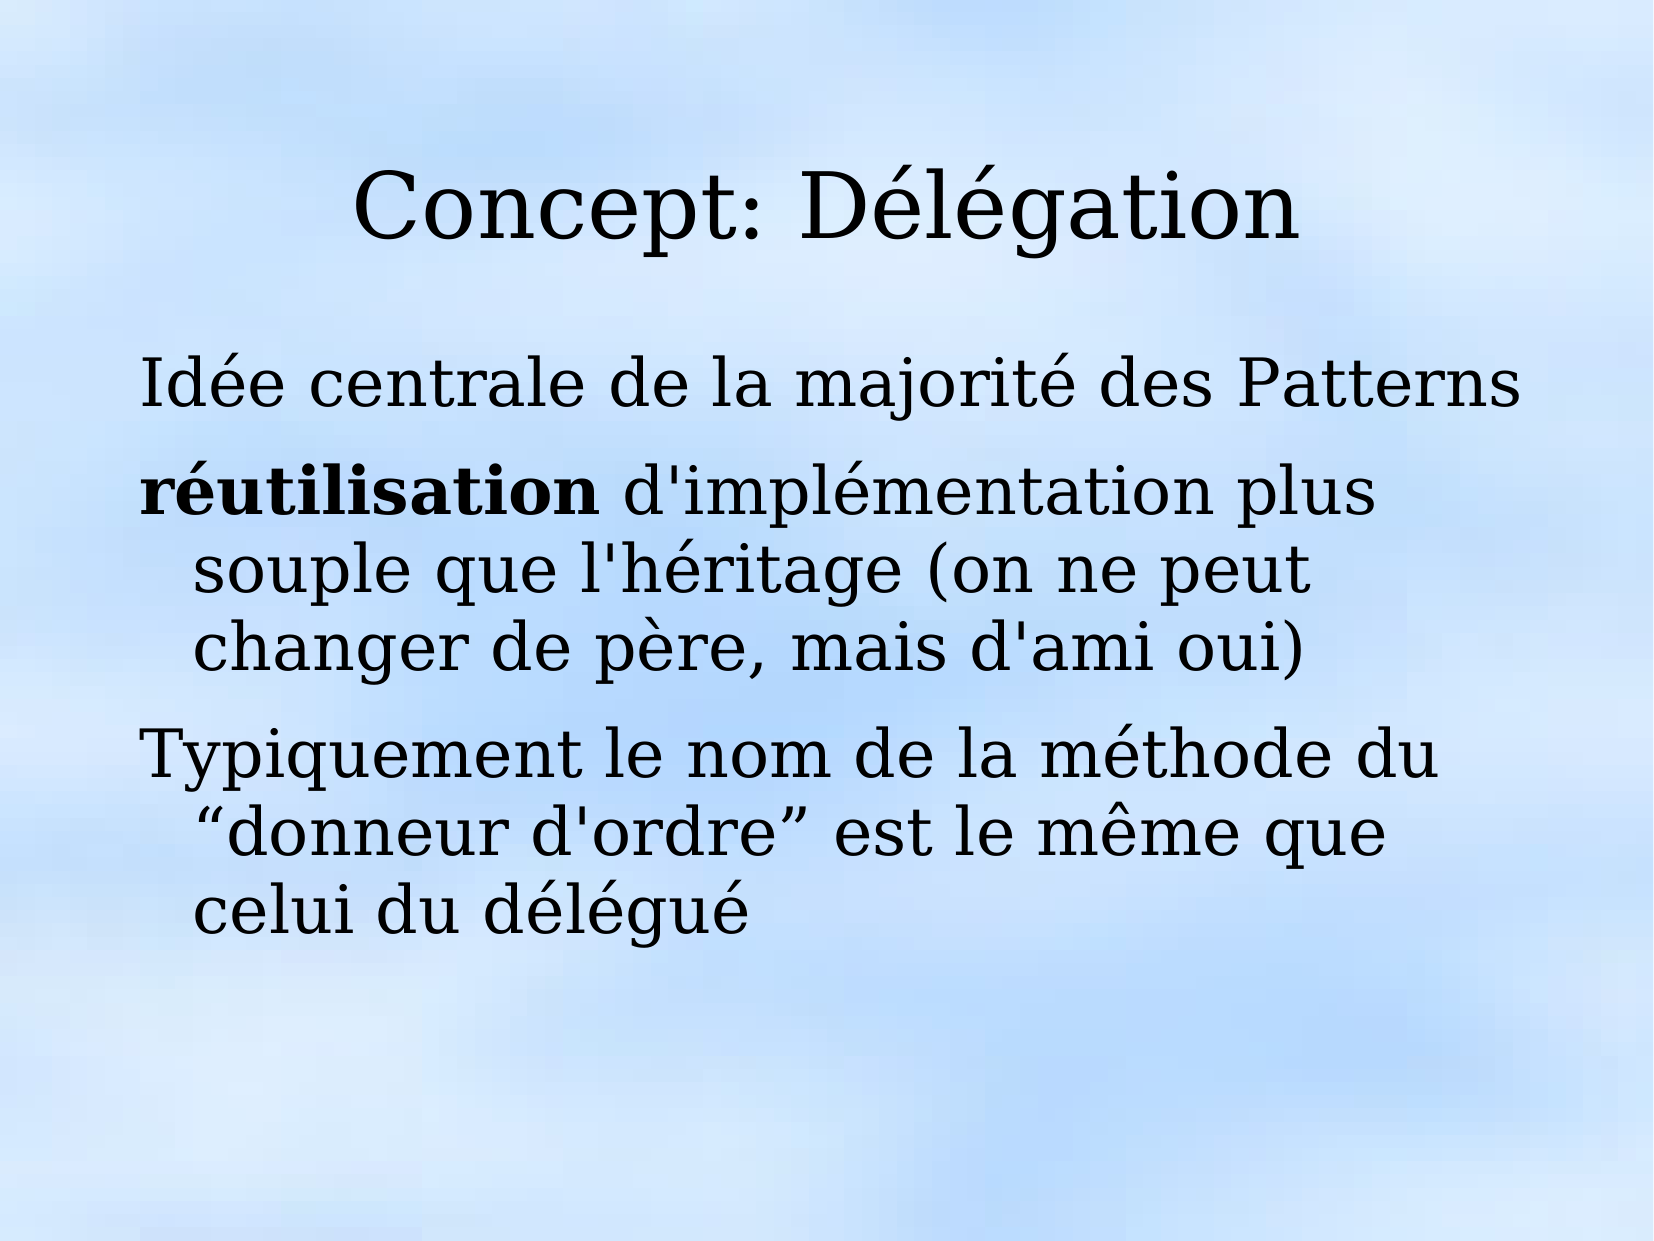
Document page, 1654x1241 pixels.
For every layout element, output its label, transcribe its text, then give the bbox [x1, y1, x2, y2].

title Concept: Délégation [121, 102, 1534, 311]
list Idée centrale de la majorité des Patterns réutilisation d'implémentation plus souple que l'héritage (on ne peut changer de père, mais d'ami oui) Typiquement le nom de la méthode du “donneur d'ordre” est le même que celui du délégué [121, 344, 1534, 1127]
picture [0, 0, 1654, 1241]
